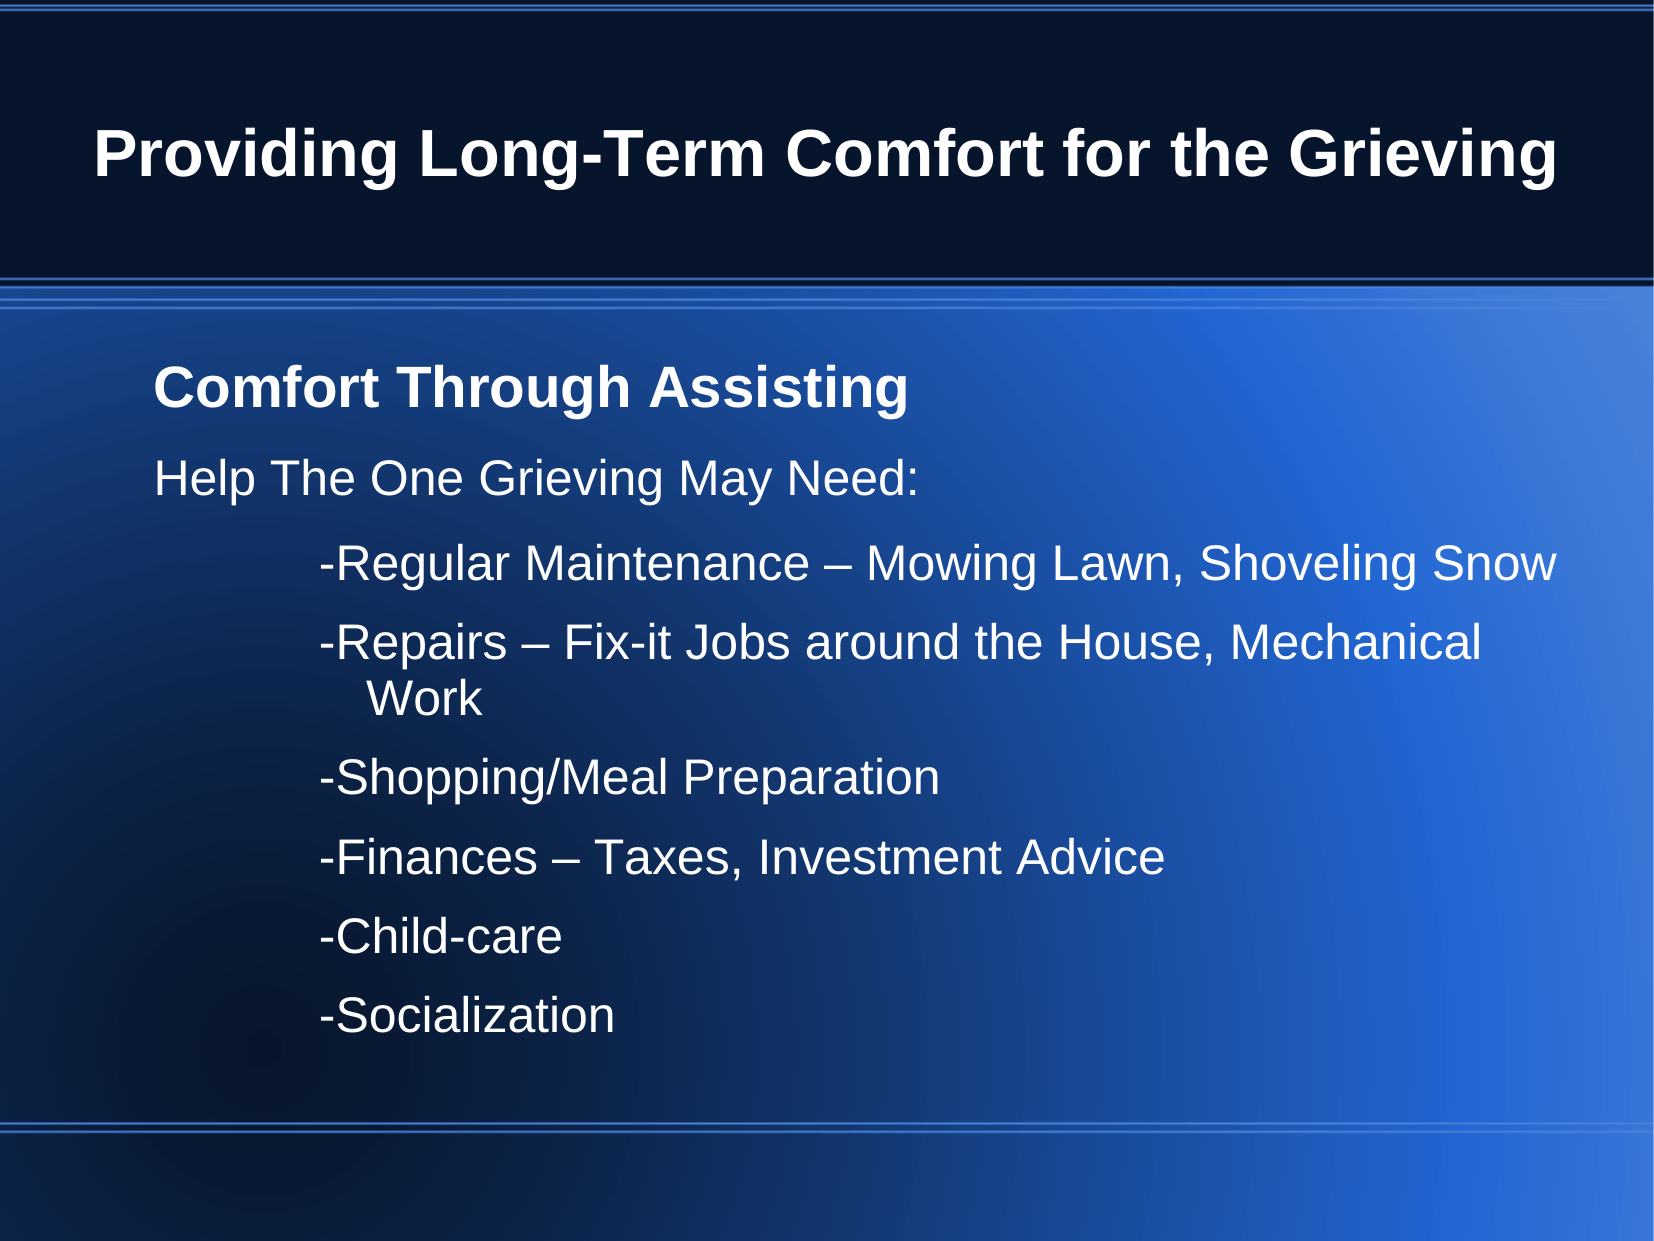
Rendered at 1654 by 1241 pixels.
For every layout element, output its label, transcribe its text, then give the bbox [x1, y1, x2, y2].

picture [0, 0, 1654, 1241]
list Comfort Through Assisting Help The One Grieving May Need: -Regular Maintenance – Mowing Lawn, Shoveling Snow -Repairs – Fix-it Jobs around the House, Mechanical Work -Shopping/Meal Preparation -Finances – Taxes, Investment Advice -Child-care -Socialization [82, 355, 1571, 1209]
title Providing Long-Term Comfort for the Grieving [82, 49, 1571, 257]
